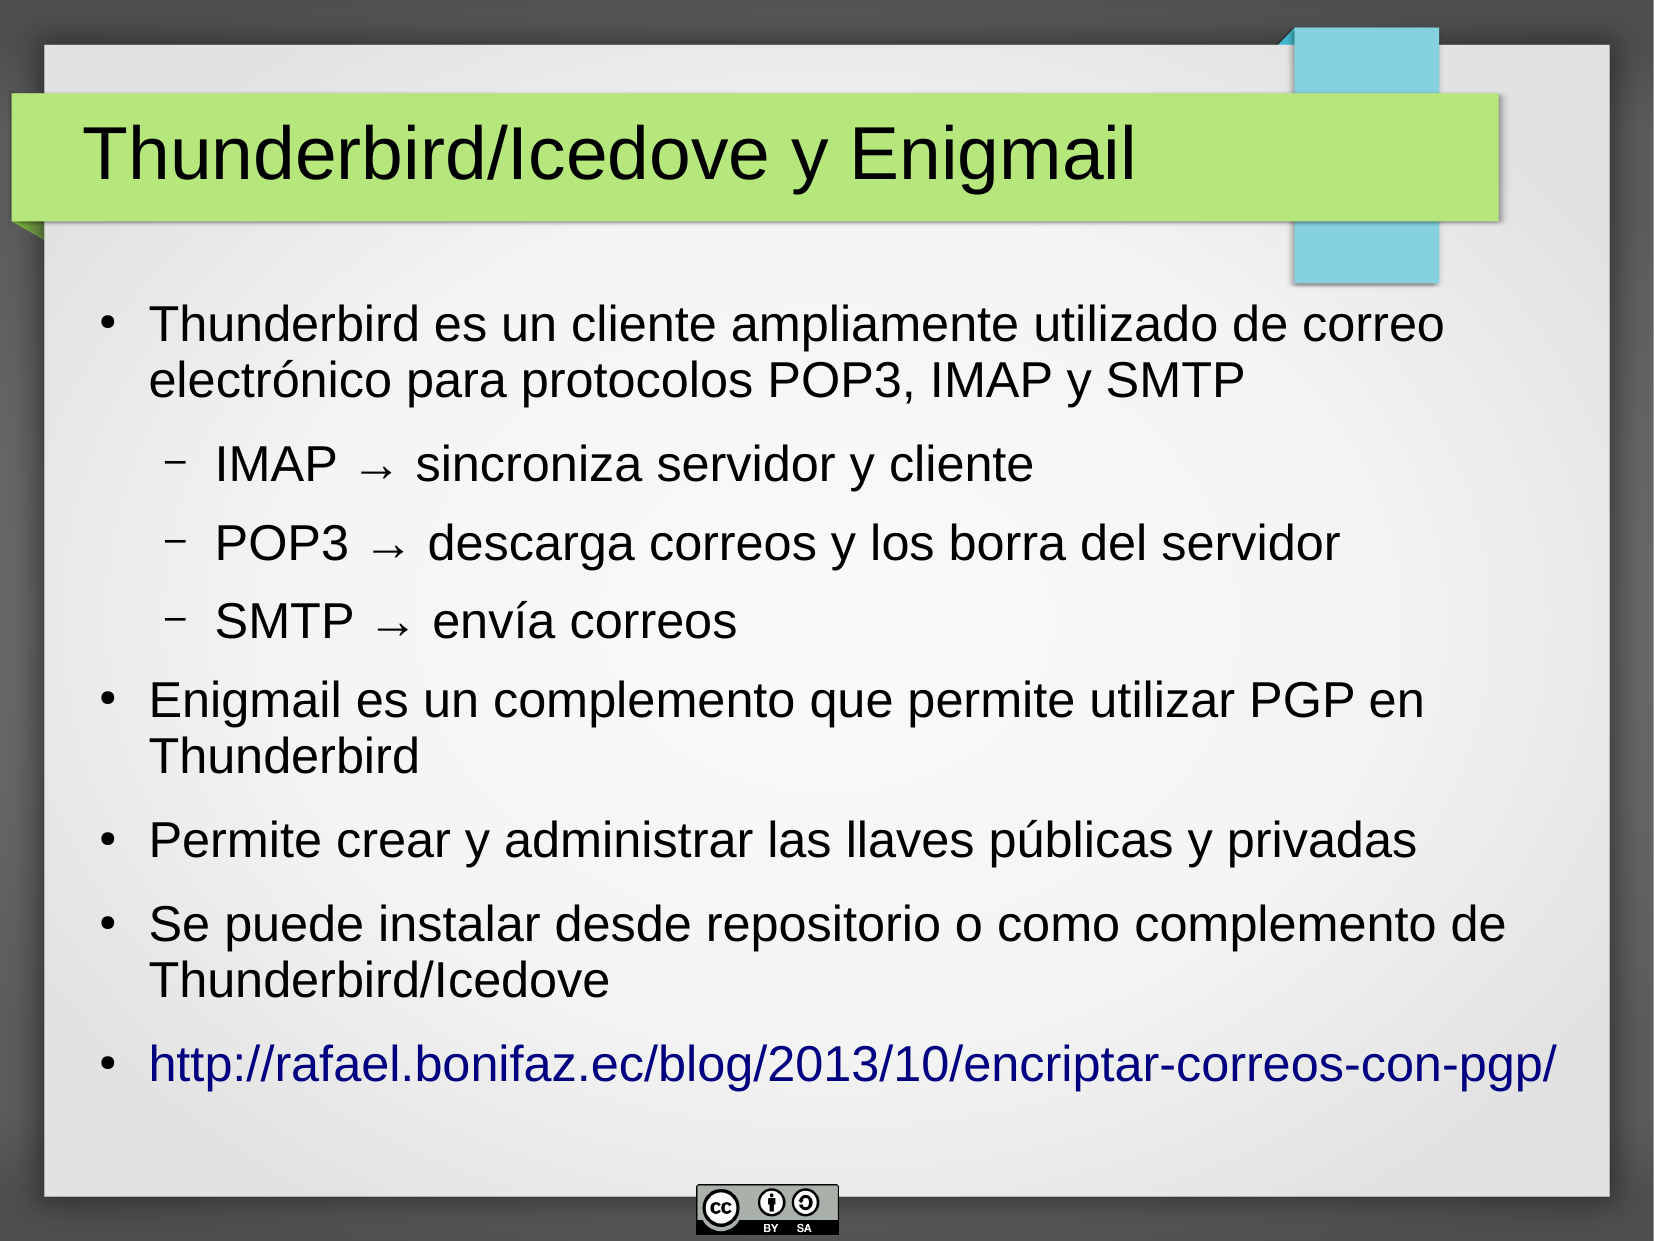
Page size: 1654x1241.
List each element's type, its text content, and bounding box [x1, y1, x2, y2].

list Thunderbird es un cliente ampliamente utilizado de correo electrónico para protocolos POP3, IMAP y SMTP IMAP → sincroniza servidor y cliente POP3 → descarga correos y los borra del servidor SMTP → envía correos Enigmail es un complemento que permite utilizar PGP en Thunderbird Permite crear y administrar las llaves públicas y privadas Se puede instalar desde repositorio o como complemento de Thunderbird/Icedove http://rafael.bonifaz.ec/blog/2013/10/encriptar-correos-con-pgp/ [82, 295, 1571, 1134]
title Thunderbird/Icedove y Enigmail [82, 94, 1264, 213]
picture [0, 0, 1654, 1241]
